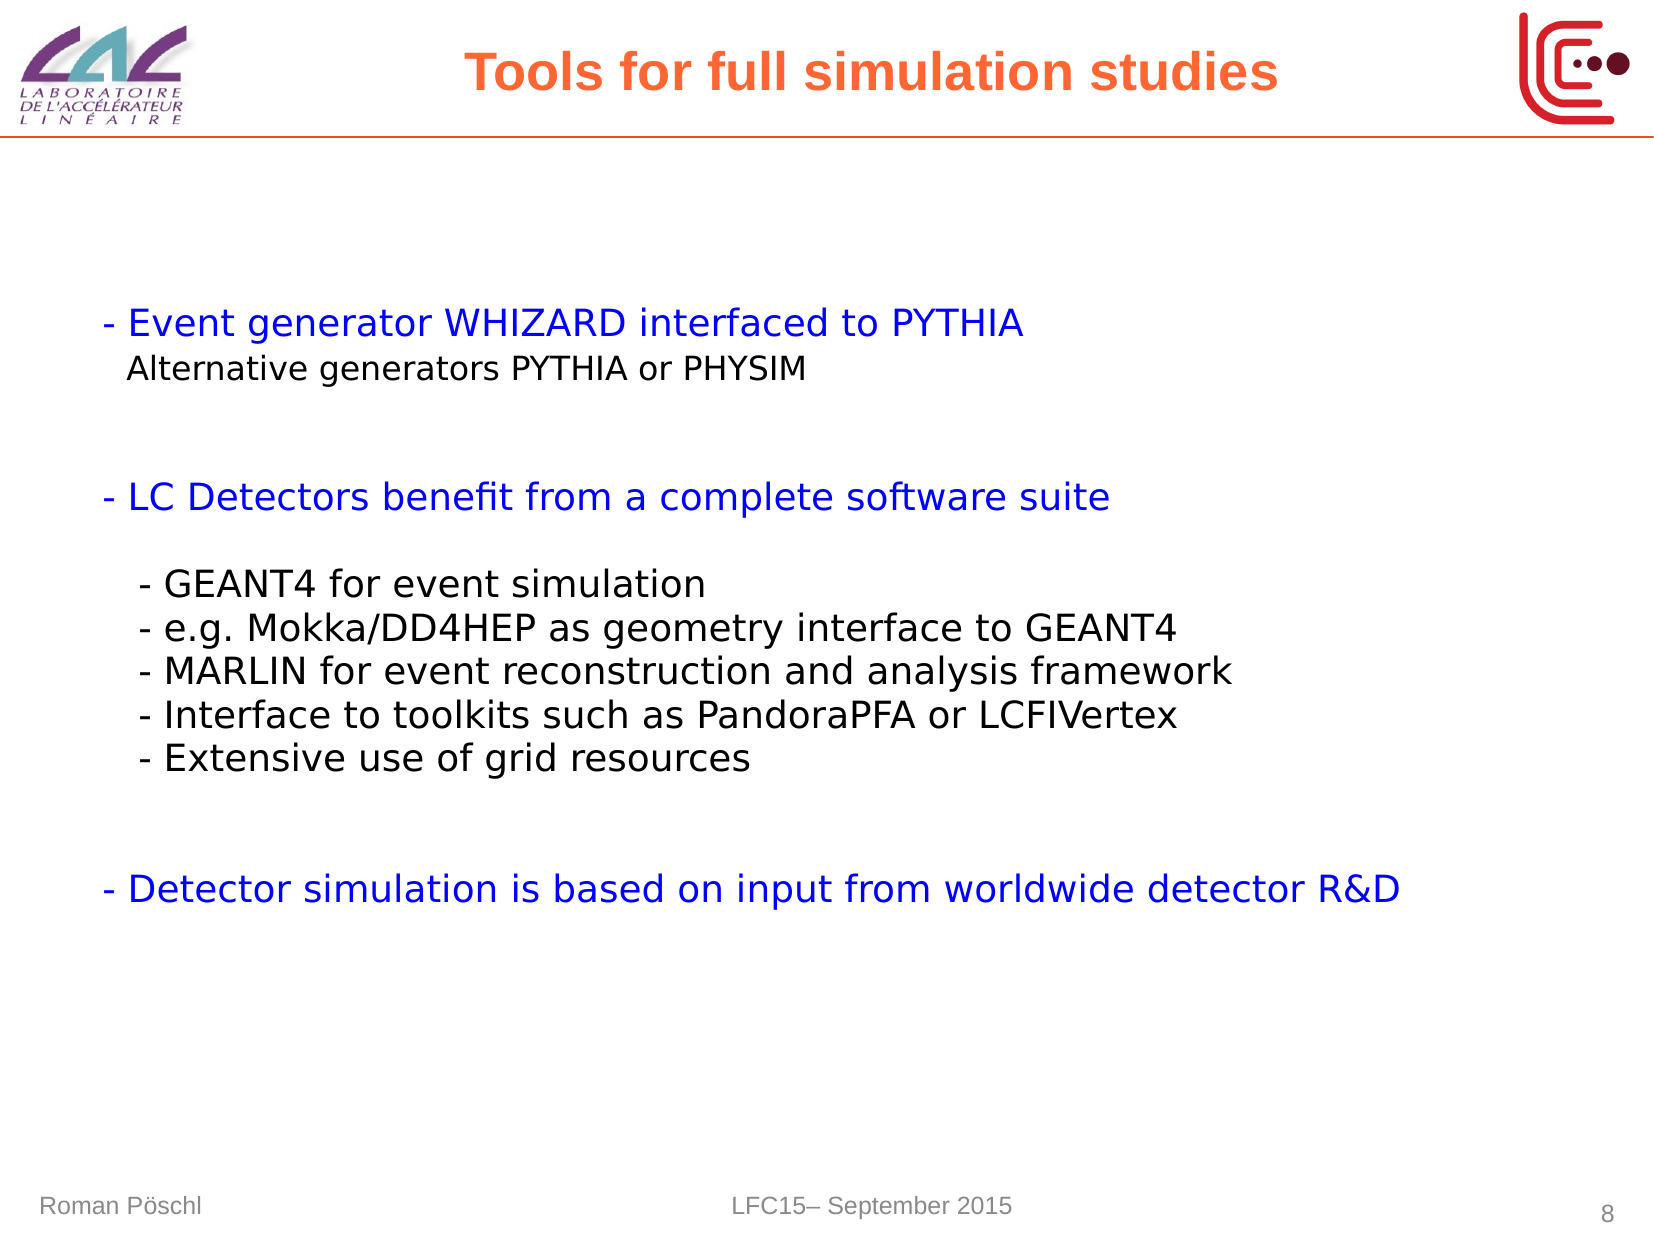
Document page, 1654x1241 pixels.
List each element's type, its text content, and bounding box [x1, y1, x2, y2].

text_box - Event generator WHIZARD interfaced to PYTHIA Alternative generators PYTHIA or PHYSIM - LC Detectors benefit from a complete software suite - GEANT4 for event simulation - e.g. Mokka/DD4HEP as geometry interface to GEANT4 - MARLIN for event reconstruction and analysis framework - Interface to toolkits such as PandoraPFA or LCFIVertex - Extensive use of grid resources - Detector simulation is based on input from worldwide detector R&D [87, 294, 1468, 1124]
picture [1508, 2, 1641, 135]
title Tools for full simulation studies [128, 29, 1617, 113]
picture [17, 22, 199, 127]
